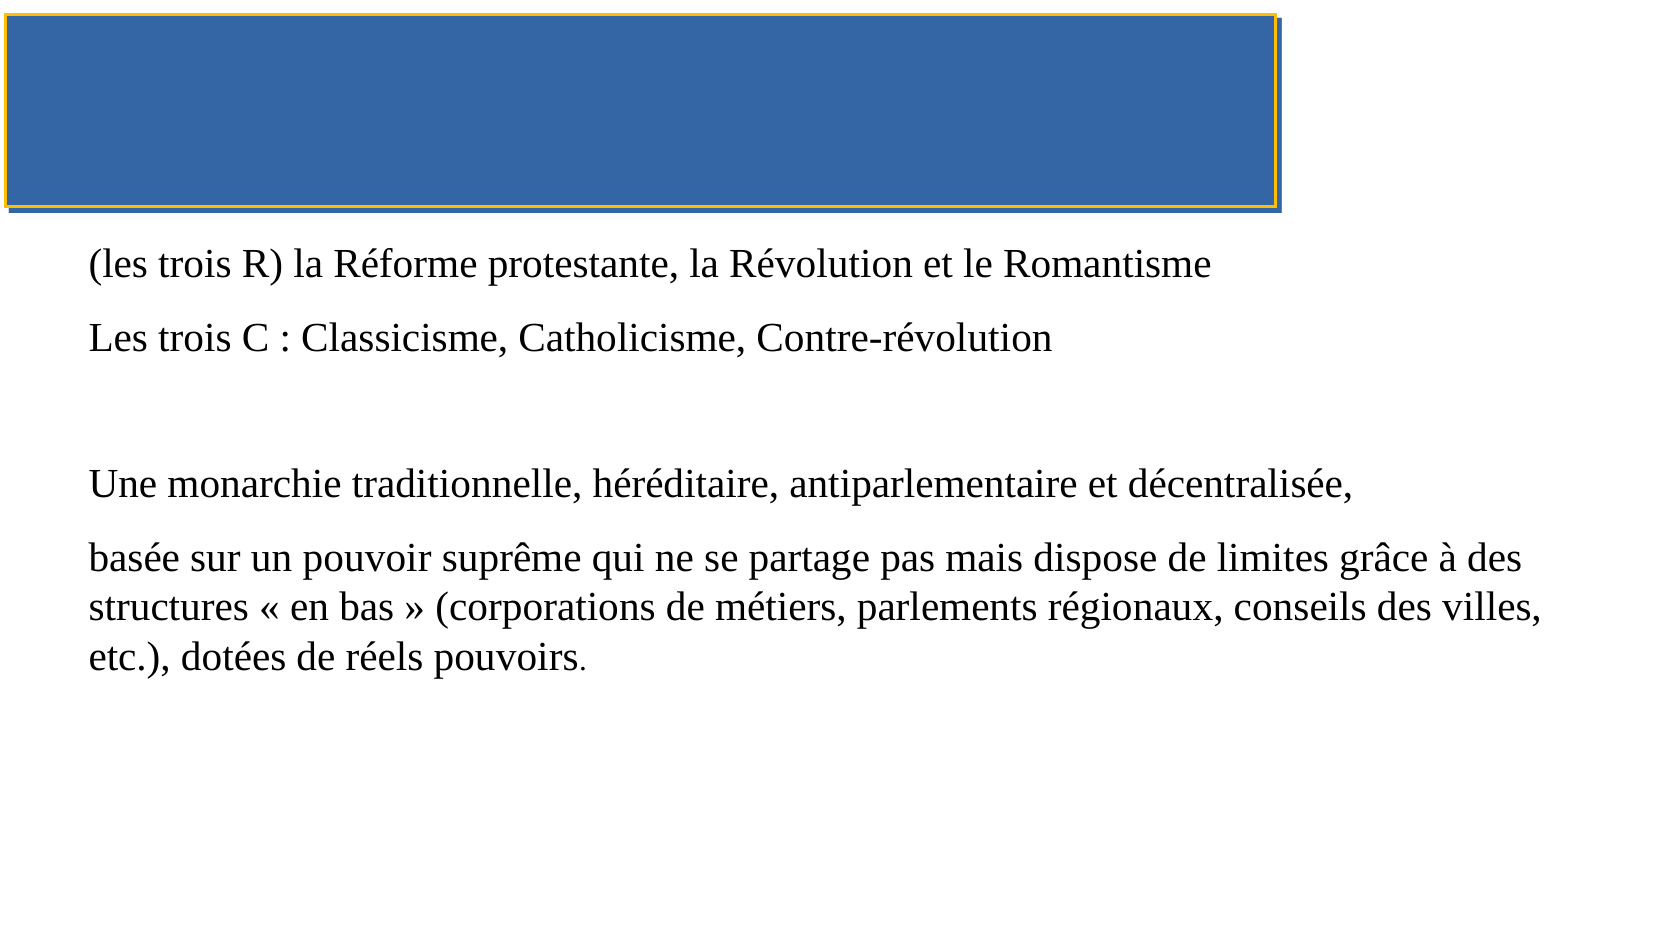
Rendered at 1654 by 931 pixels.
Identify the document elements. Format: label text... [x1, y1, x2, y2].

list (les trois R) la Réforme protestante, la Révolution et le Romantisme Les trois C : Classicisme, Catholicisme, Contre-révolution Une monarchie traditionnelle, héréditaire, antiparlementaire et décentralisée, basée sur un pouvoir suprême qui ne se partage pas mais dispose de limites grâce à des structures « en bas » (corporations de métiers, parlements régionaux, conseils des villes, etc.), dotées de réels pouvoirs. [88, 236, 1565, 798]
